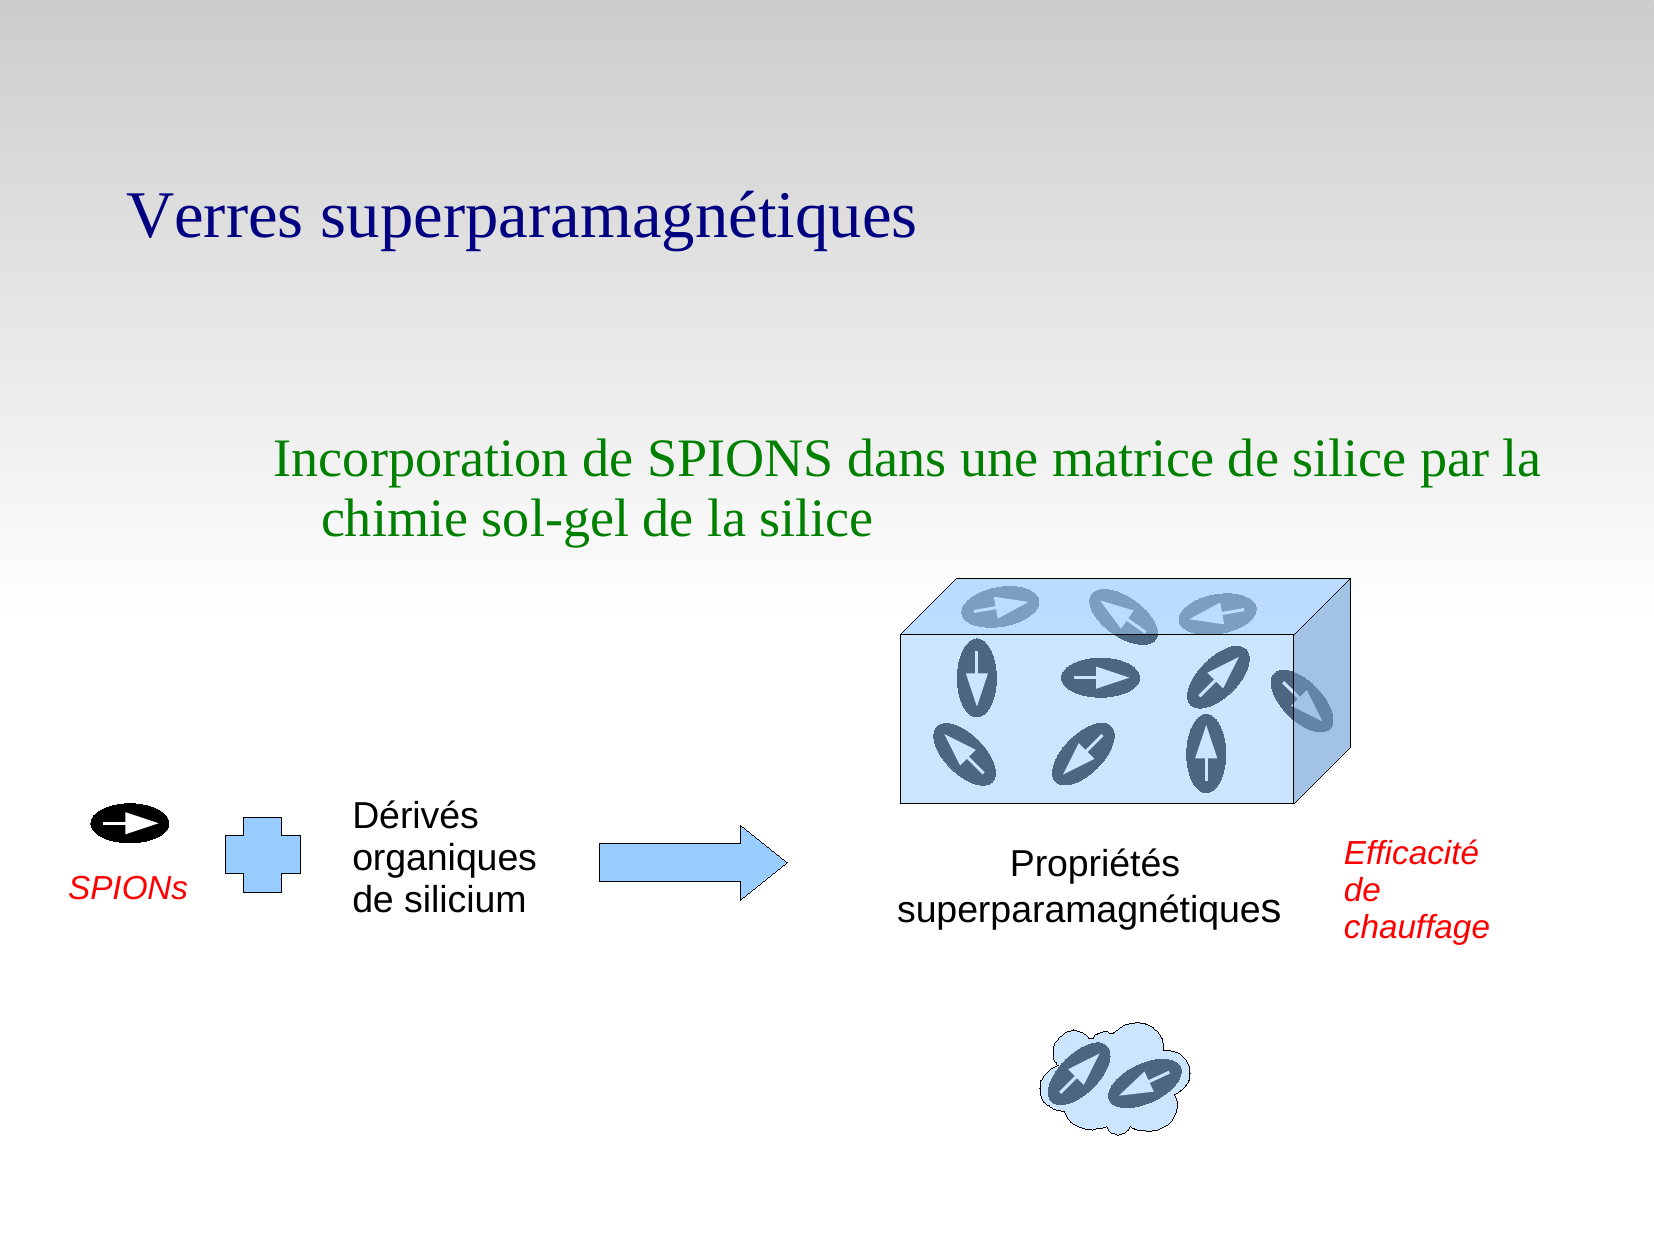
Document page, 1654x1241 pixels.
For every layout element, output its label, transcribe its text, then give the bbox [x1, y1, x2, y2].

text_box [601, 825, 788, 901]
list Verres superparamagnétiques Incorporation de SPIONS dans une matrice de silice par la chimie sol-gel de la silice [37, 177, 1613, 577]
text_box Dérivés organiques de silicium [337, 787, 601, 929]
text_box SPIONs [53, 862, 241, 915]
text_box [900, 578, 1351, 804]
text_box [90, 803, 169, 843]
text_box Propriétés superparamagnétiques [862, 831, 1317, 939]
text_box Efficacité de chauffage [1329, 827, 1517, 954]
text_box [225, 817, 301, 893]
text_box [1039, 1022, 1191, 1136]
